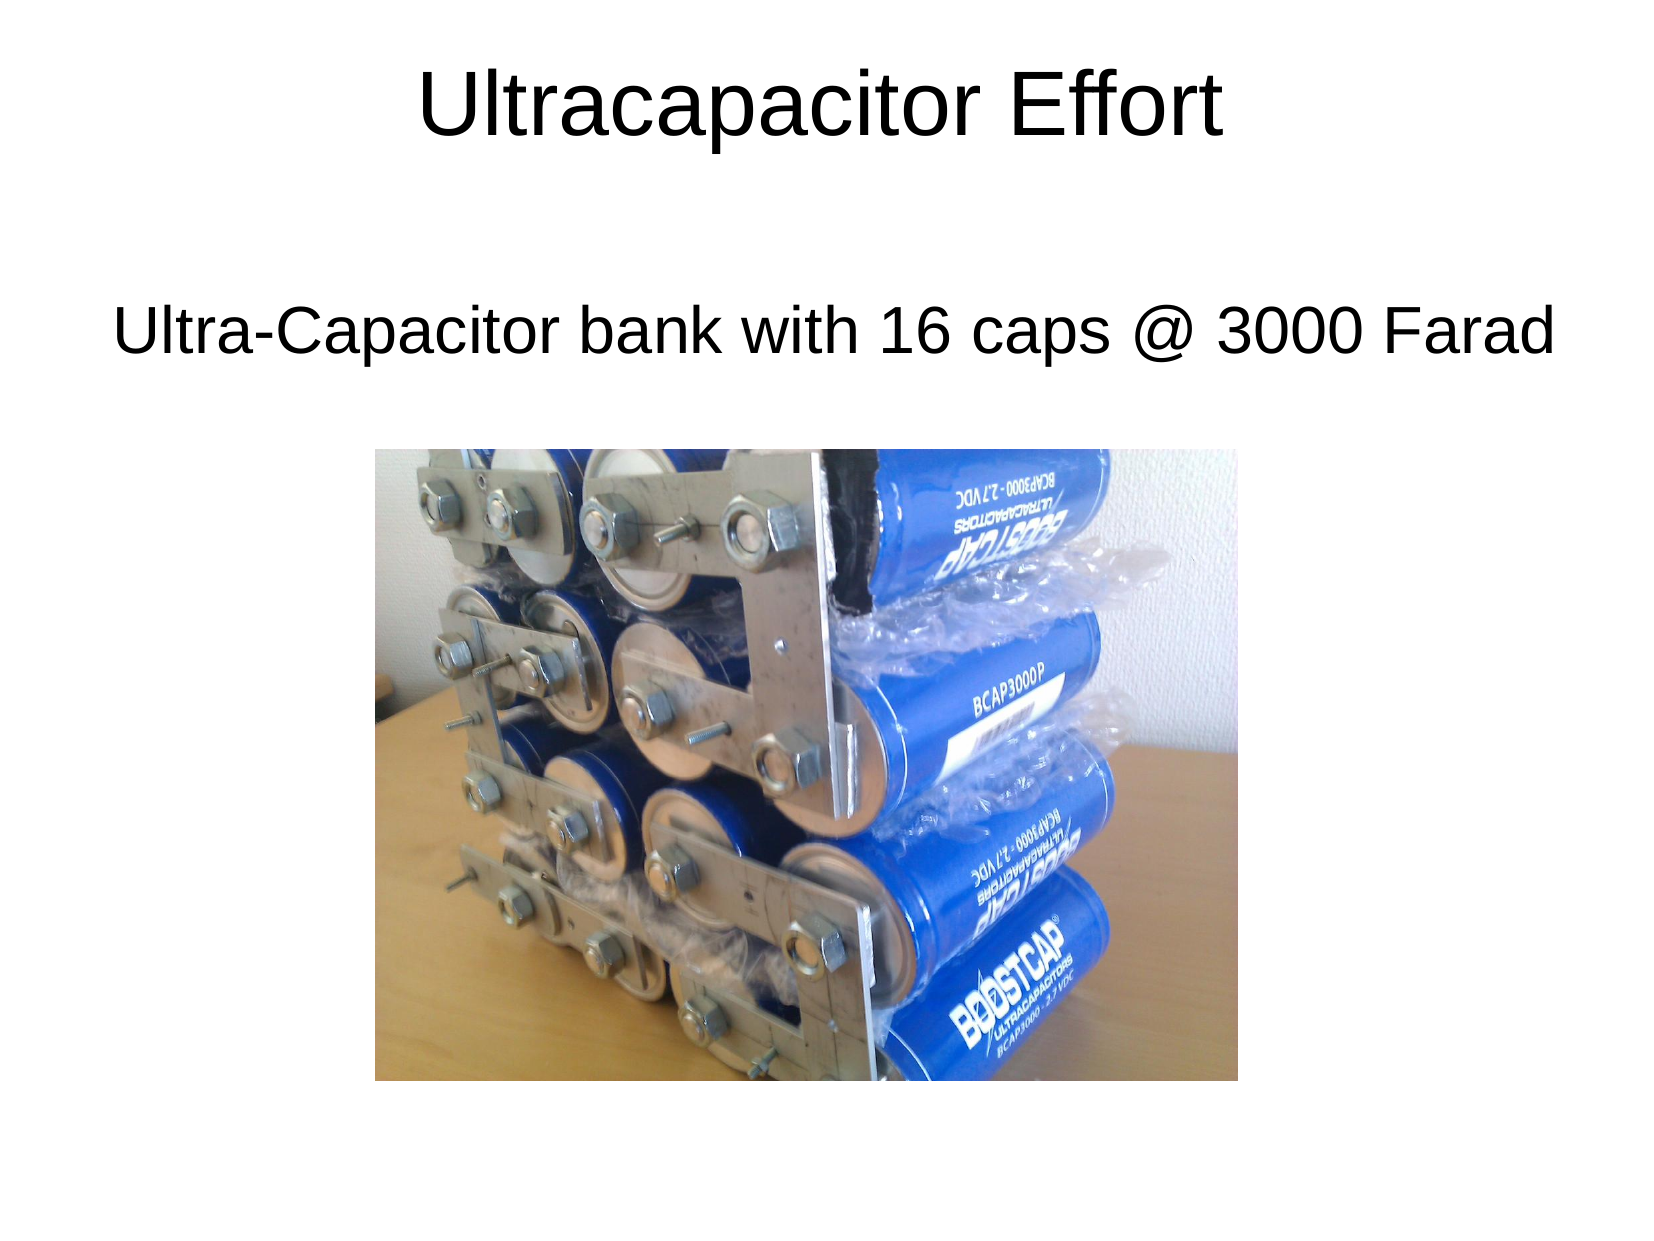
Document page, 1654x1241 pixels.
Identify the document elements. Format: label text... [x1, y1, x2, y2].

text_box Ultra-Capacitor bank with 16 caps @ 3000 Farad [97, 285, 1579, 376]
title Ultracapacitor Effort [76, 0, 1565, 208]
picture [375, 449, 1238, 1081]
